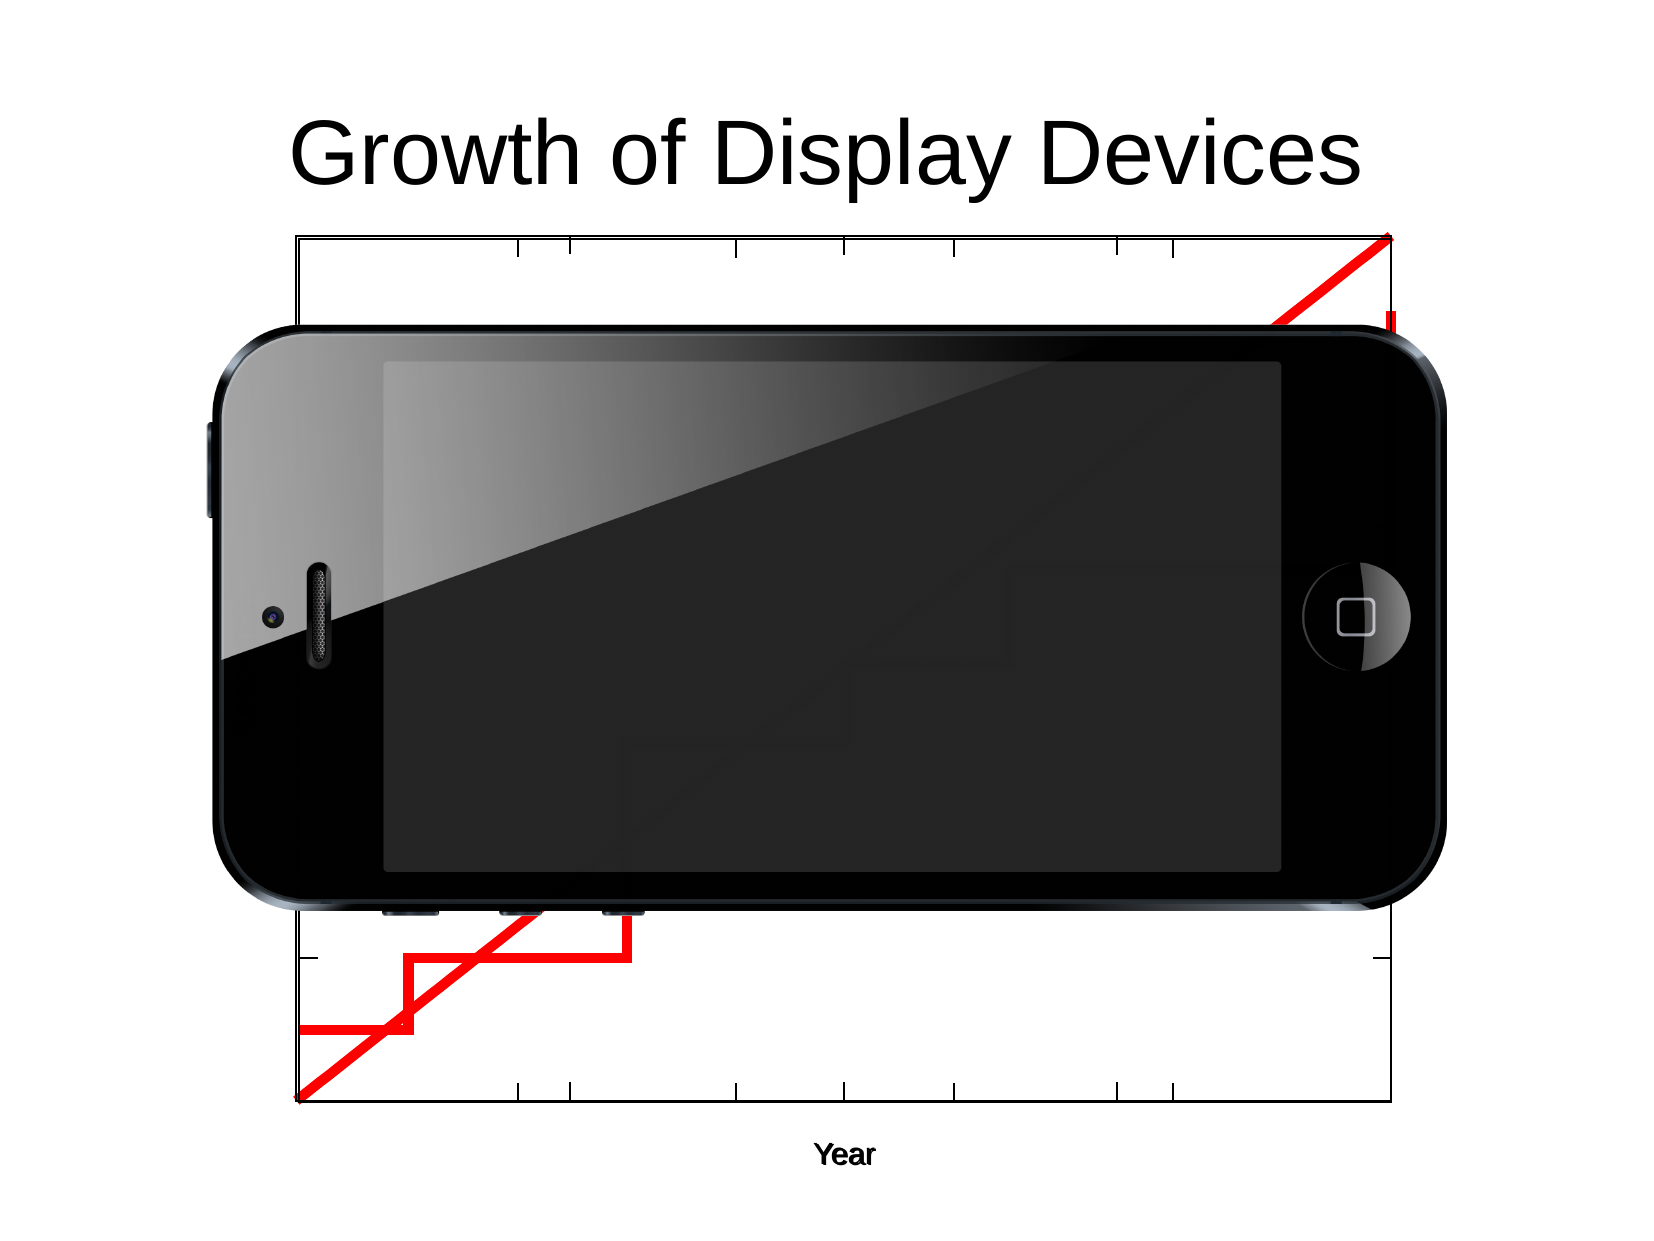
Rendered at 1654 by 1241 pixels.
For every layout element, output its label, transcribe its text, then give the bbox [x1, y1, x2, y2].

title Growth of Display Devices [82, 49, 1571, 257]
picture [206, 200, 1447, 1184]
